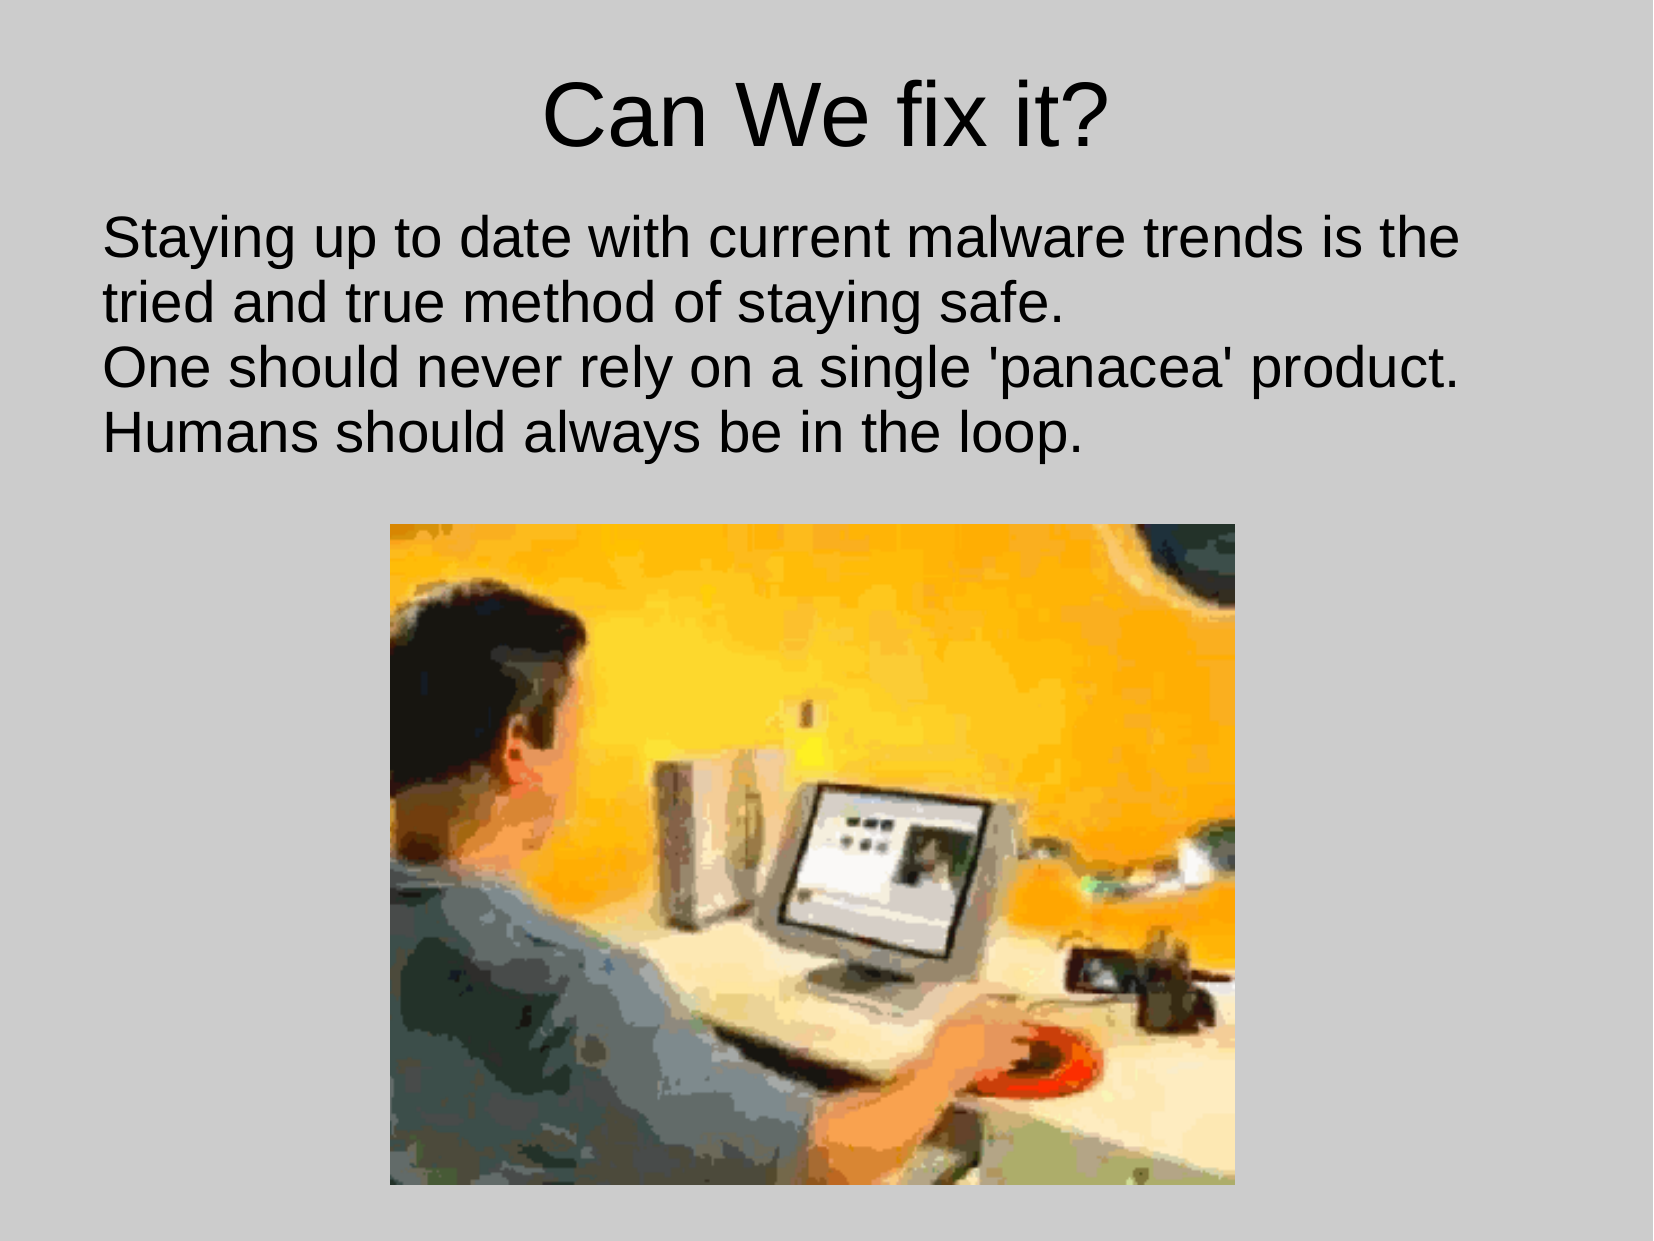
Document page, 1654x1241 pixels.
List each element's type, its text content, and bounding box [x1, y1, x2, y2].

title Can We fix it? [82, 49, 1571, 181]
picture [390, 524, 1235, 1186]
title Staying up to date with current malware trends is the tried and true method of staying safe. One should never rely on a single 'panacea' product. Humans should always be in the loop. [102, 204, 1591, 465]
